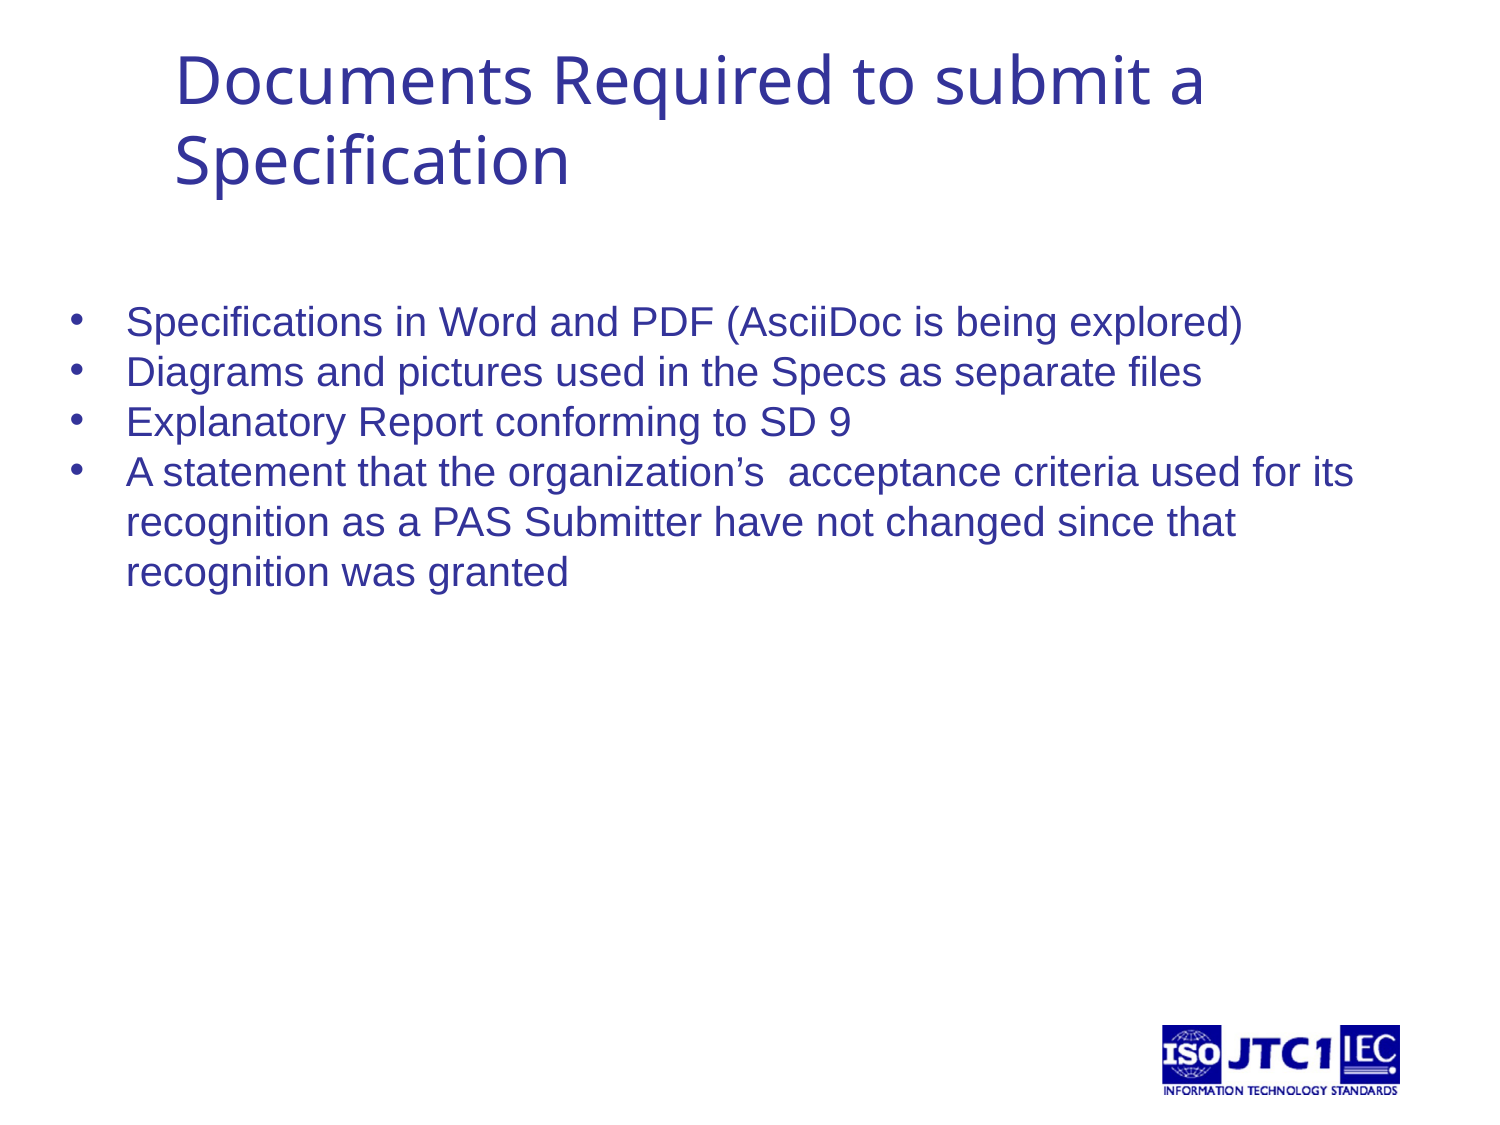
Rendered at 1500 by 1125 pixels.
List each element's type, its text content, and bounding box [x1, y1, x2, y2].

title Documents Required to submit a Specification [174, 37, 1363, 200]
list Specifications in Word and PDF (AsciiDoc is being explored) Diagrams and pictures used in the Specs as separate files Explanatory Report conforming to SD 9 A statement that the organization’s acceptance criteria used for its recognition as a PAS Submitter have not changed since that recognition was granted [69, 294, 1375, 699]
picture [1162, 1025, 1400, 1095]
